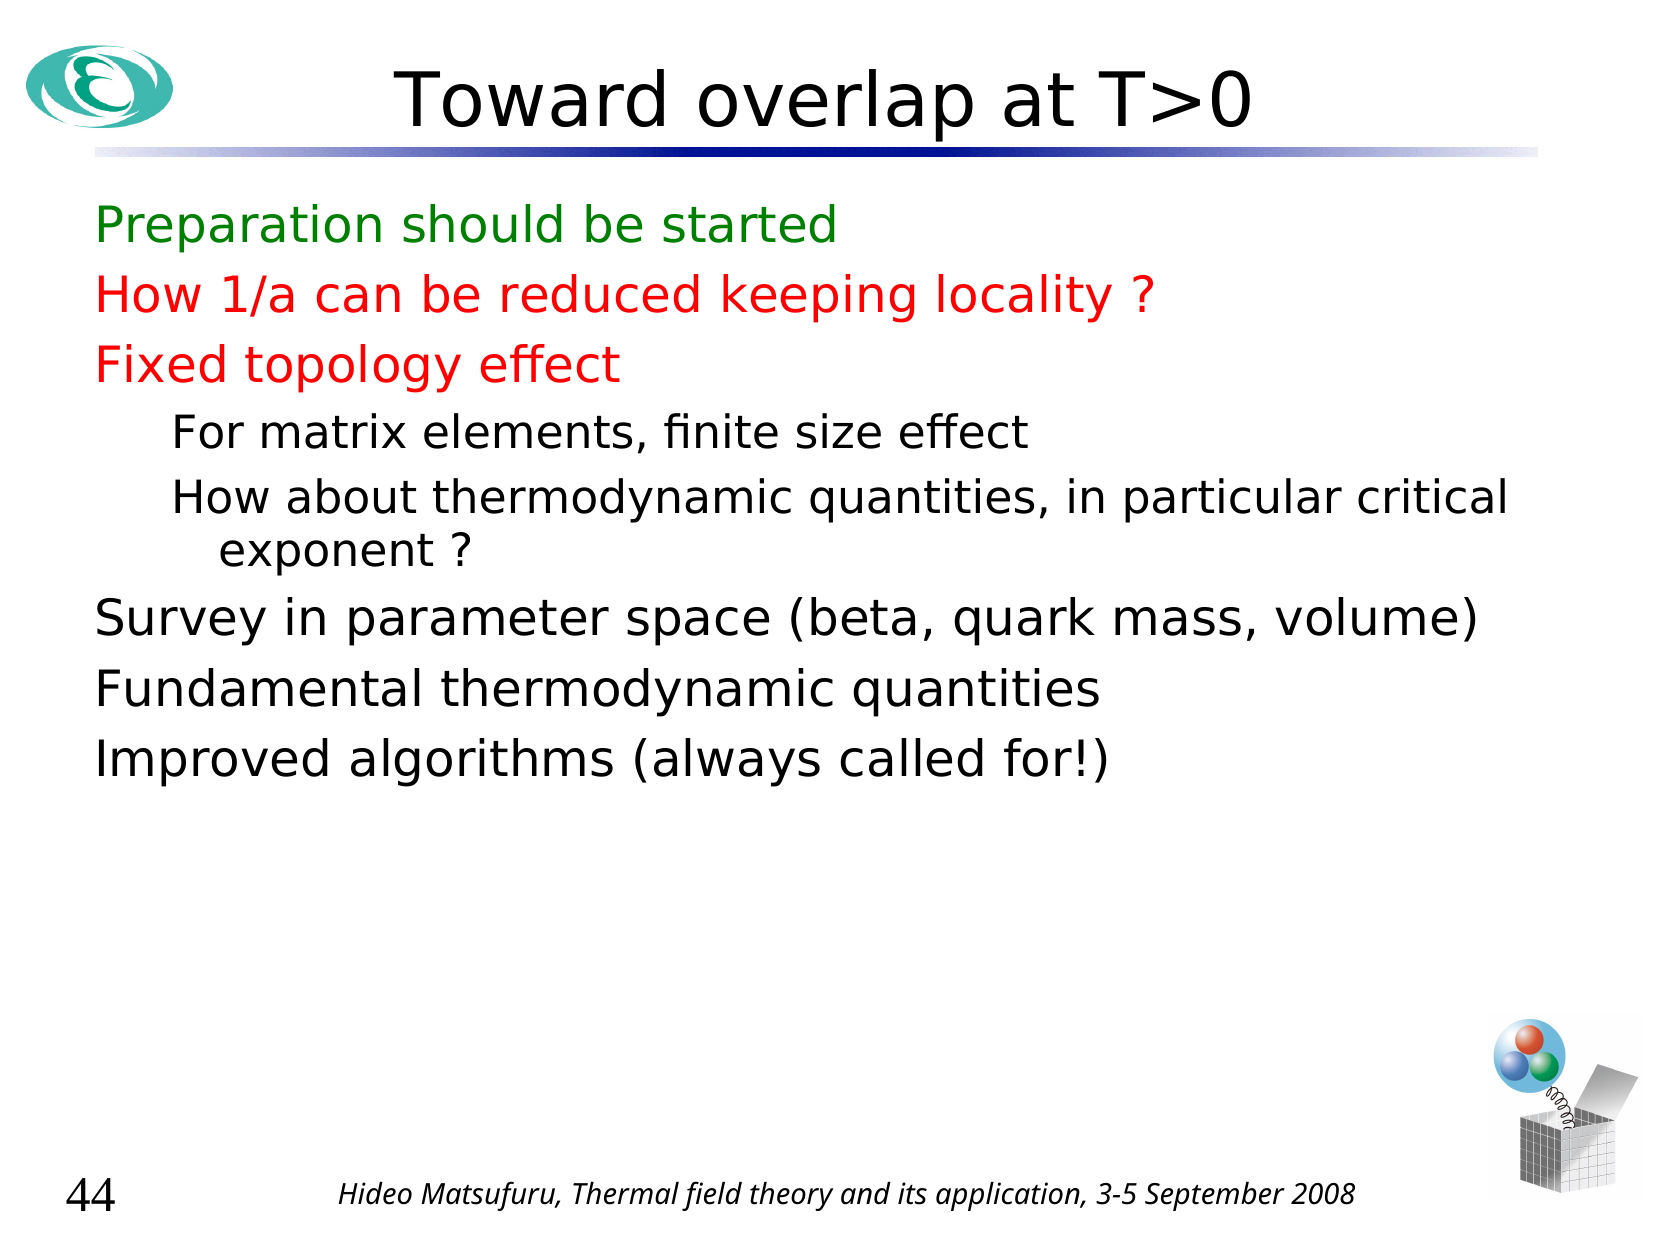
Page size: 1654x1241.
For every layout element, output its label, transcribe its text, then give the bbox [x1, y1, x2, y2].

picture [20, 37, 179, 136]
title Toward overlap at T>0 [201, 47, 1450, 154]
picture [1488, 1012, 1644, 1200]
picture [95, 147, 1538, 157]
list Preparation should be started How 1/a can be reduced keeping locality ? Fixed topology effect For matrix elements, finite size effect How about thermodynamic quantities, in particular critical exponent ? Survey in parameter space (beta, quark mass, volume) Fundamental thermodynamic quantities Improved algorithms (always called for!) [76, 195, 1575, 1015]
